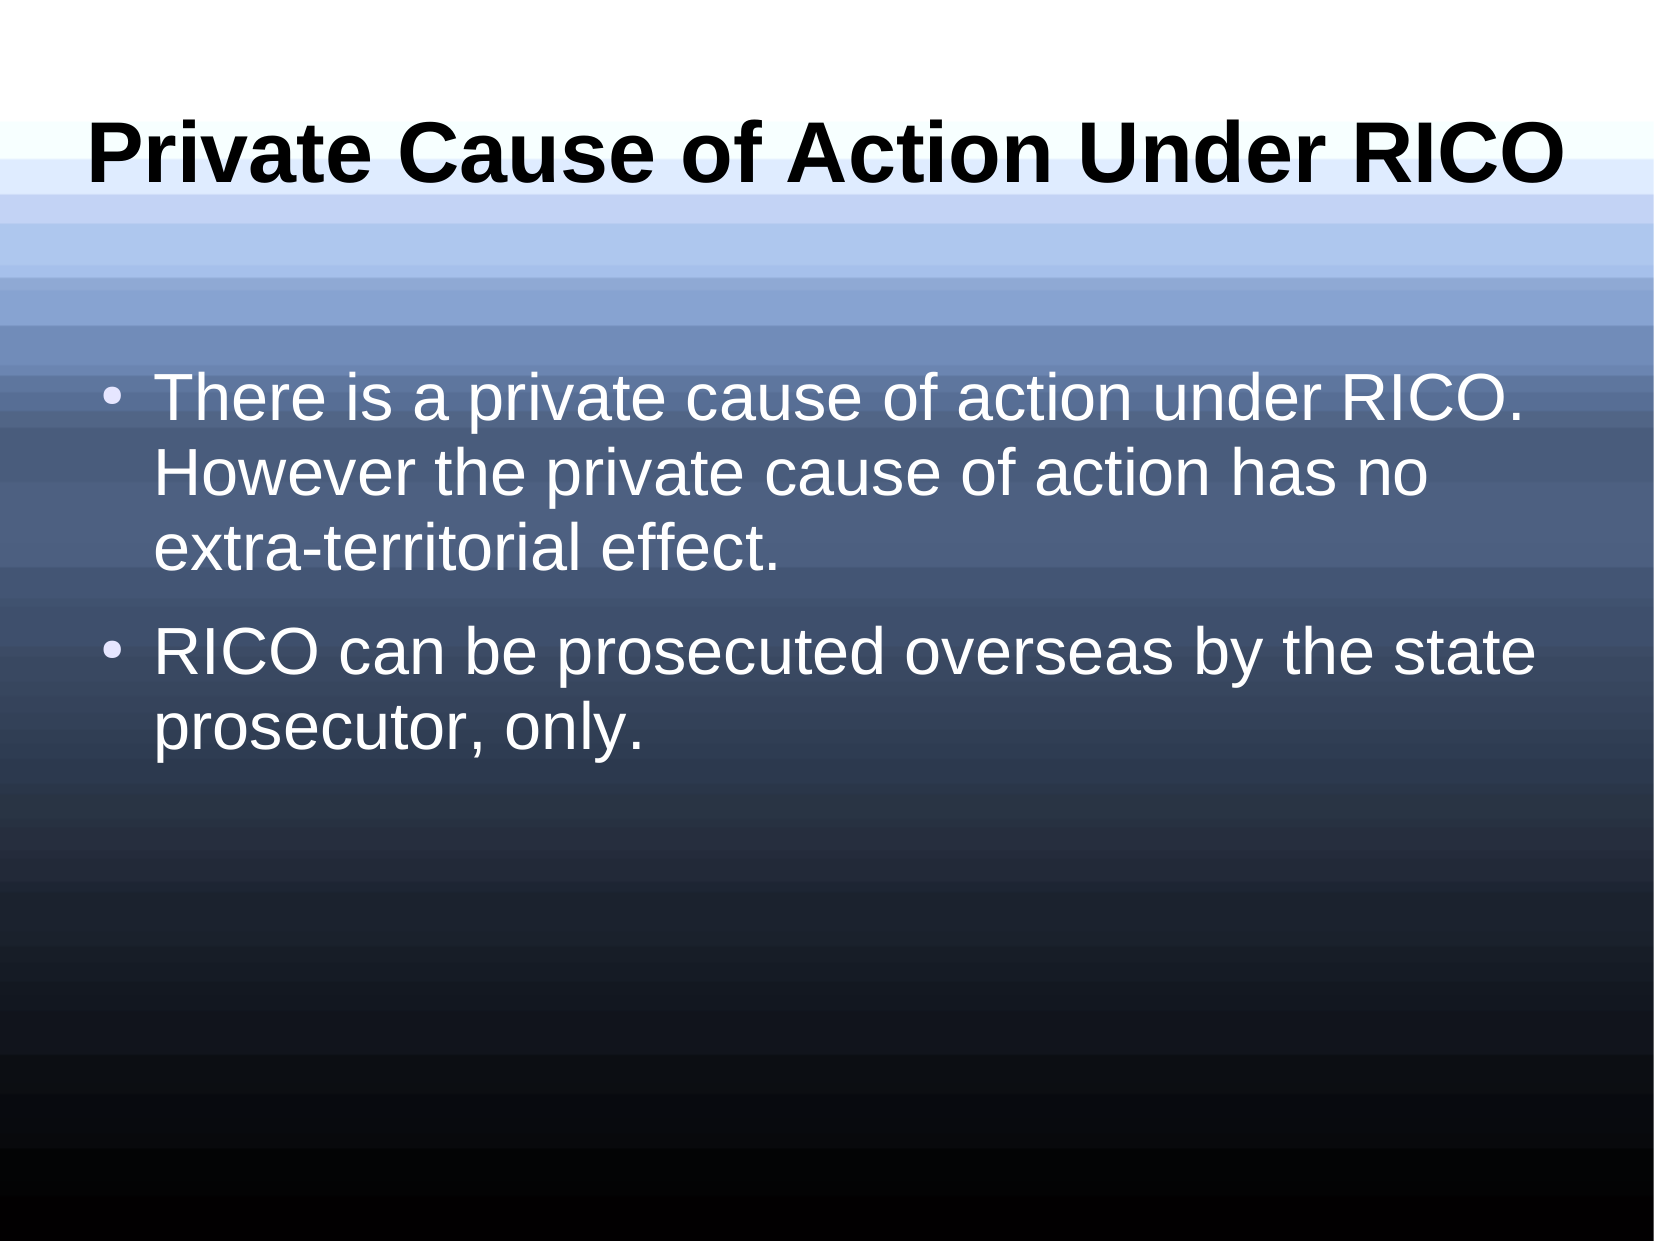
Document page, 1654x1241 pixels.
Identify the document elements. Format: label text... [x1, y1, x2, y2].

list There is a private cause of action under RICO. However the private cause of action has no extra-territorial effect. RICO can be prosecuted overseas by the state prosecutor, only. [82, 360, 1571, 1115]
picture [0, 0, 1654, 1241]
title Private Cause of Action Under RICO [82, 49, 1571, 257]
